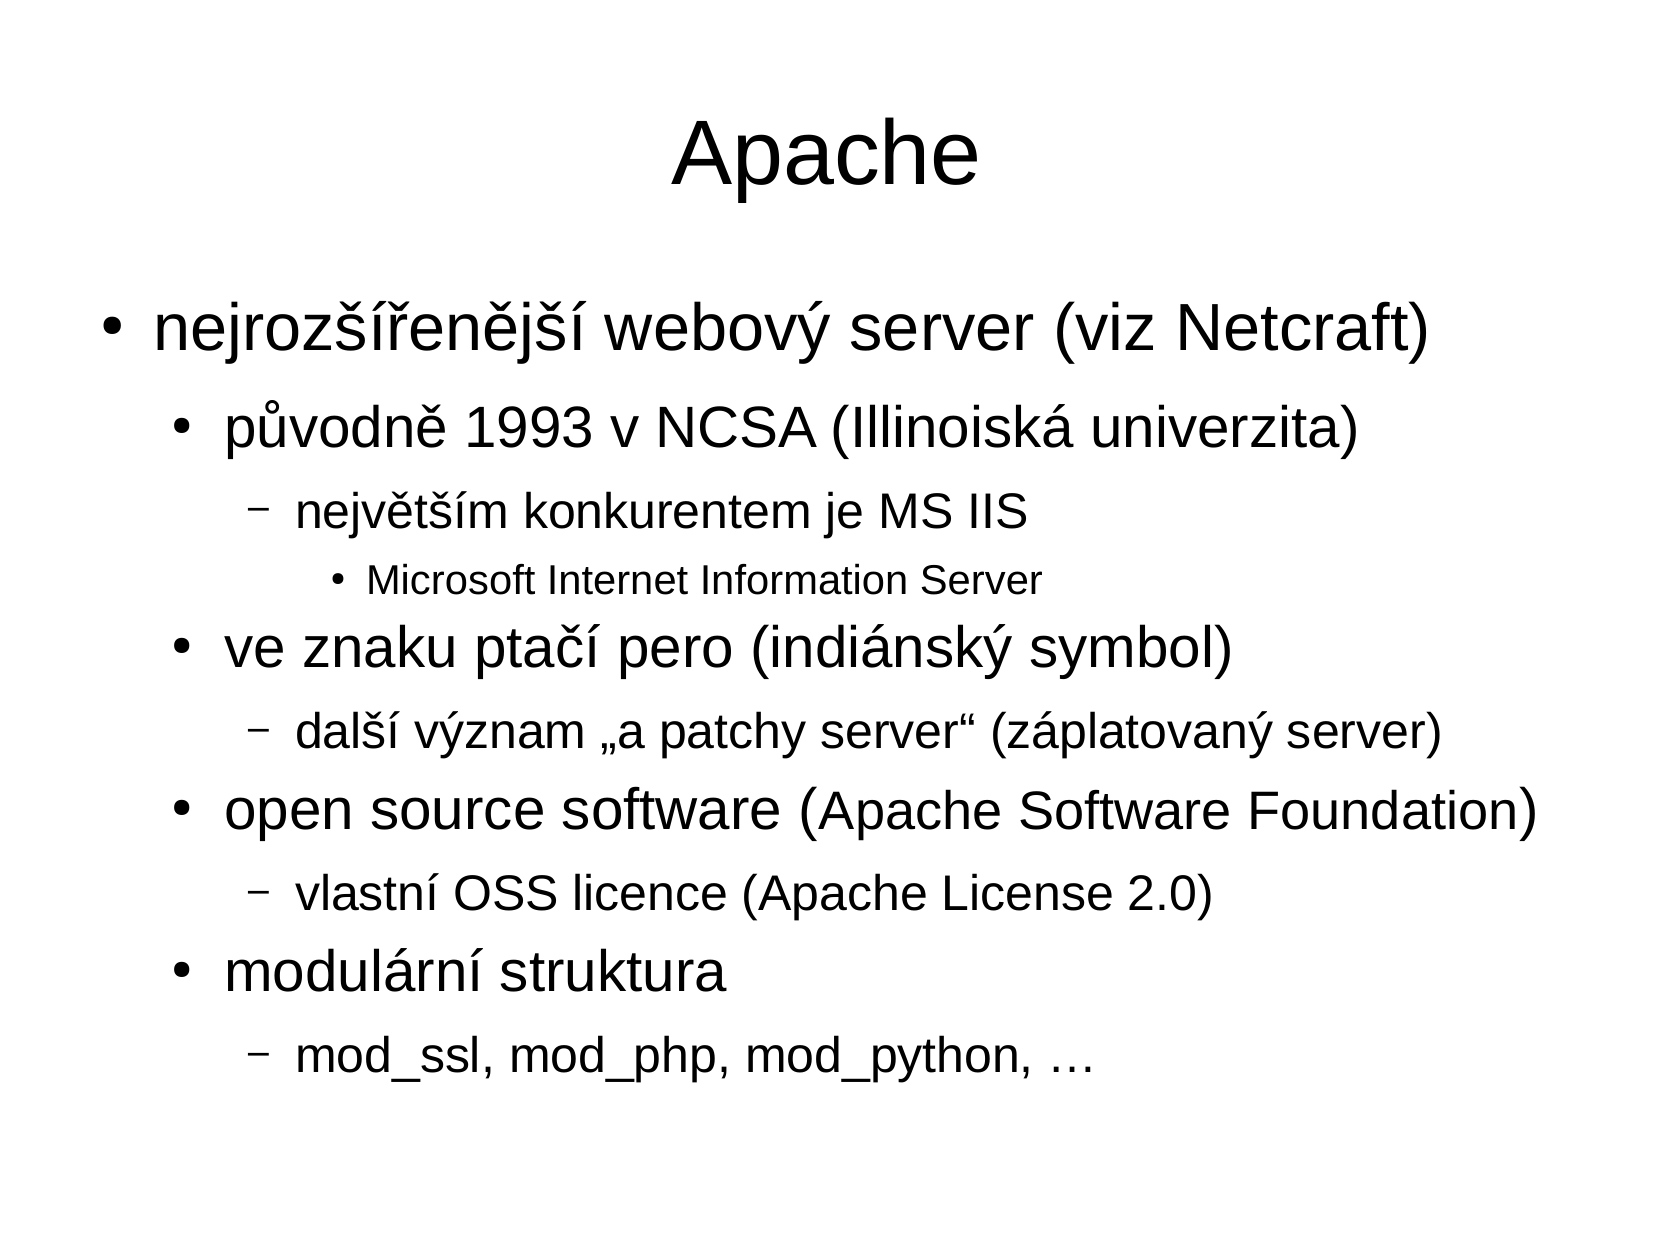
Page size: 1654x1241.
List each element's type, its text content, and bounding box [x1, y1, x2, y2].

list nejrozšířenější webový server (viz Netcraft) původně 1993 v NCSA (Illinoiská univerzita) největším konkurentem je MS IIS Microsoft Internet Information Server ve znaku ptačí pero (indiánský symbol) další význam „a patchy server“ (záplatovaný server) open source software (Apache Software Foundation) vlastní OSS licence (Apache License 2.0) modulární struktura mod_ssl, mod_php, mod_python, … [82, 290, 1571, 1109]
title Apache [82, 49, 1571, 257]
